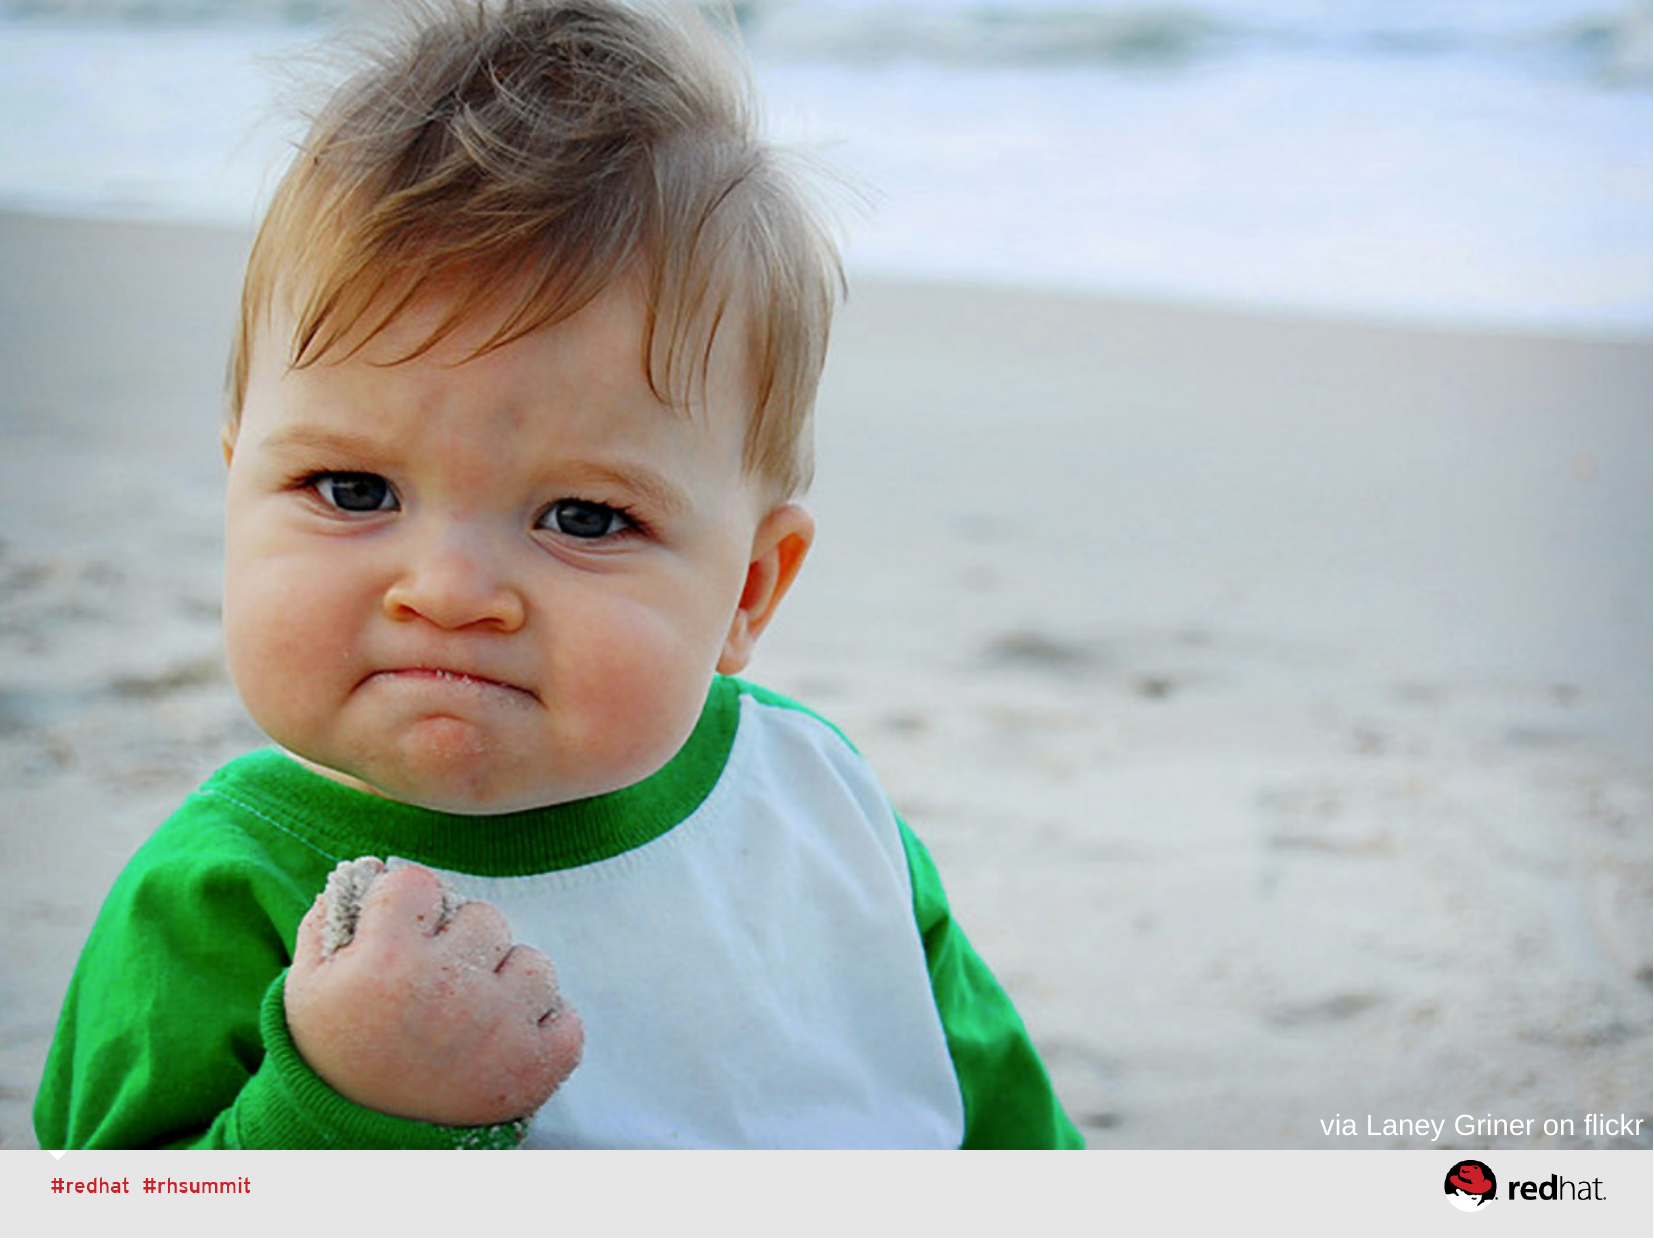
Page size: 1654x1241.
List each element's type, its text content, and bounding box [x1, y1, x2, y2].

text_box via Laney Griner on flickr [1305, 1101, 1653, 1150]
picture [0, 0, 1654, 1238]
